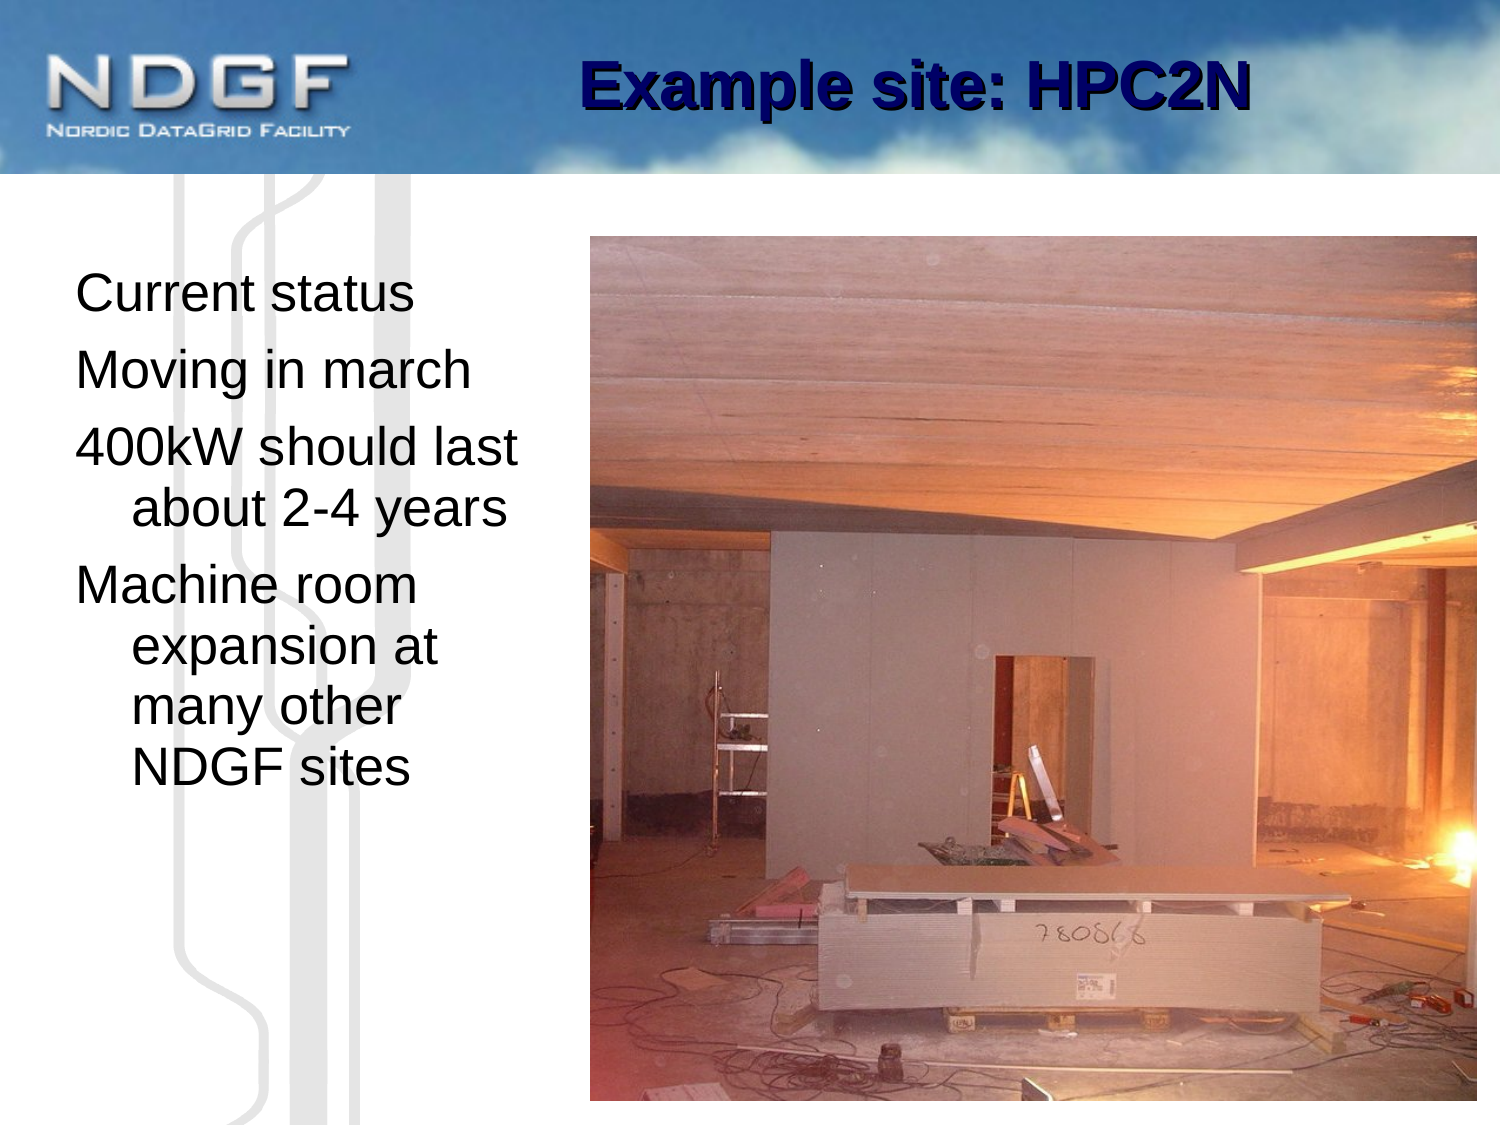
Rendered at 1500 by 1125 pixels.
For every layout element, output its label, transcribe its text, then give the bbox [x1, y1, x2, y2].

list Current status Moving in march 400kW should last about 2-4 years Machine room expansion at many other NDGF sites [75, 262, 562, 991]
picture [0, 0, 1500, 1125]
title Example site: HPC2N [372, 11, 1459, 157]
